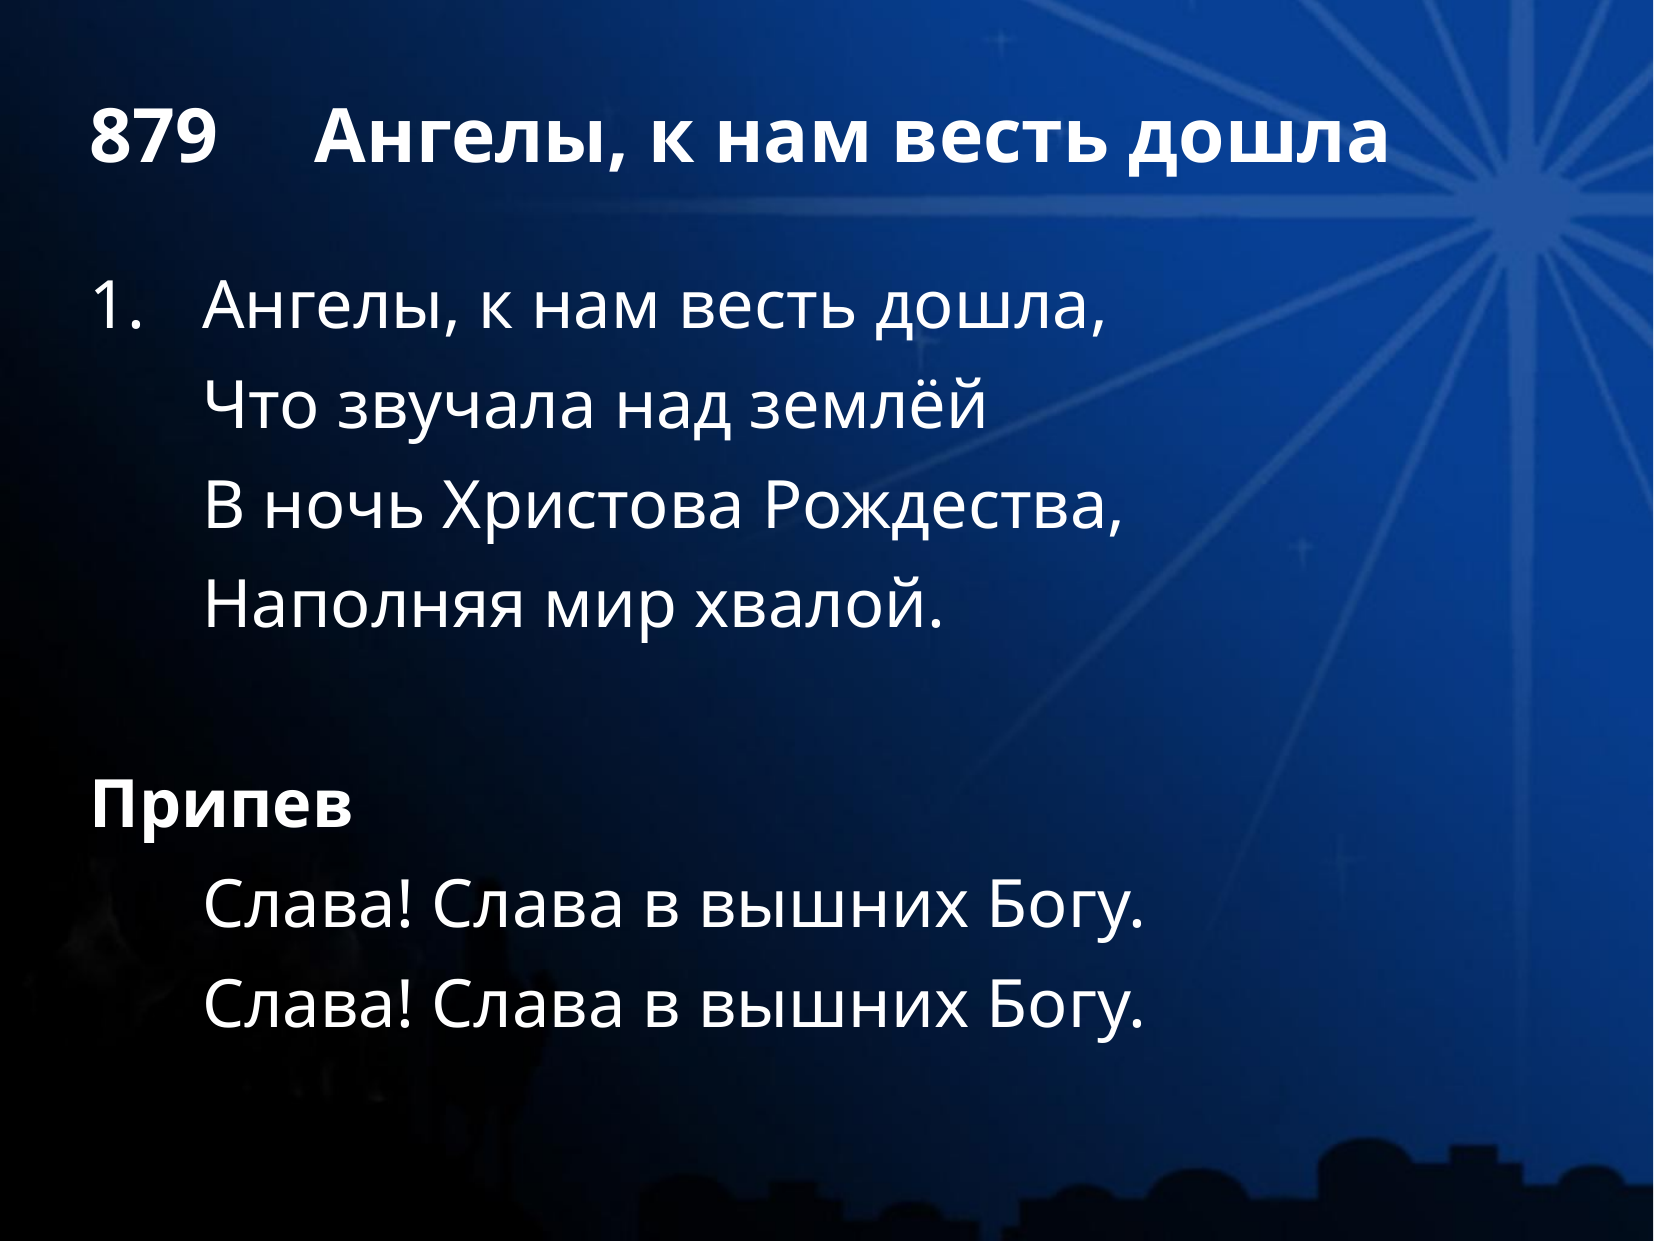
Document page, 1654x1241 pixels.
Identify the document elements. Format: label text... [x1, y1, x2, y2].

text_box 1. Ангелы, к нам весть дошла, Что звучала над землёй В ночь Христова Рождества, Наполняя мир хвалой. Припев Слава! Слава в вышних Богу. Слава! Слава в вышних Богу. [75, 188, 1576, 1163]
picture [0, 0, 1654, 1241]
text_box 879 Ангелы, к нам весть дошла [75, 75, 1576, 188]
